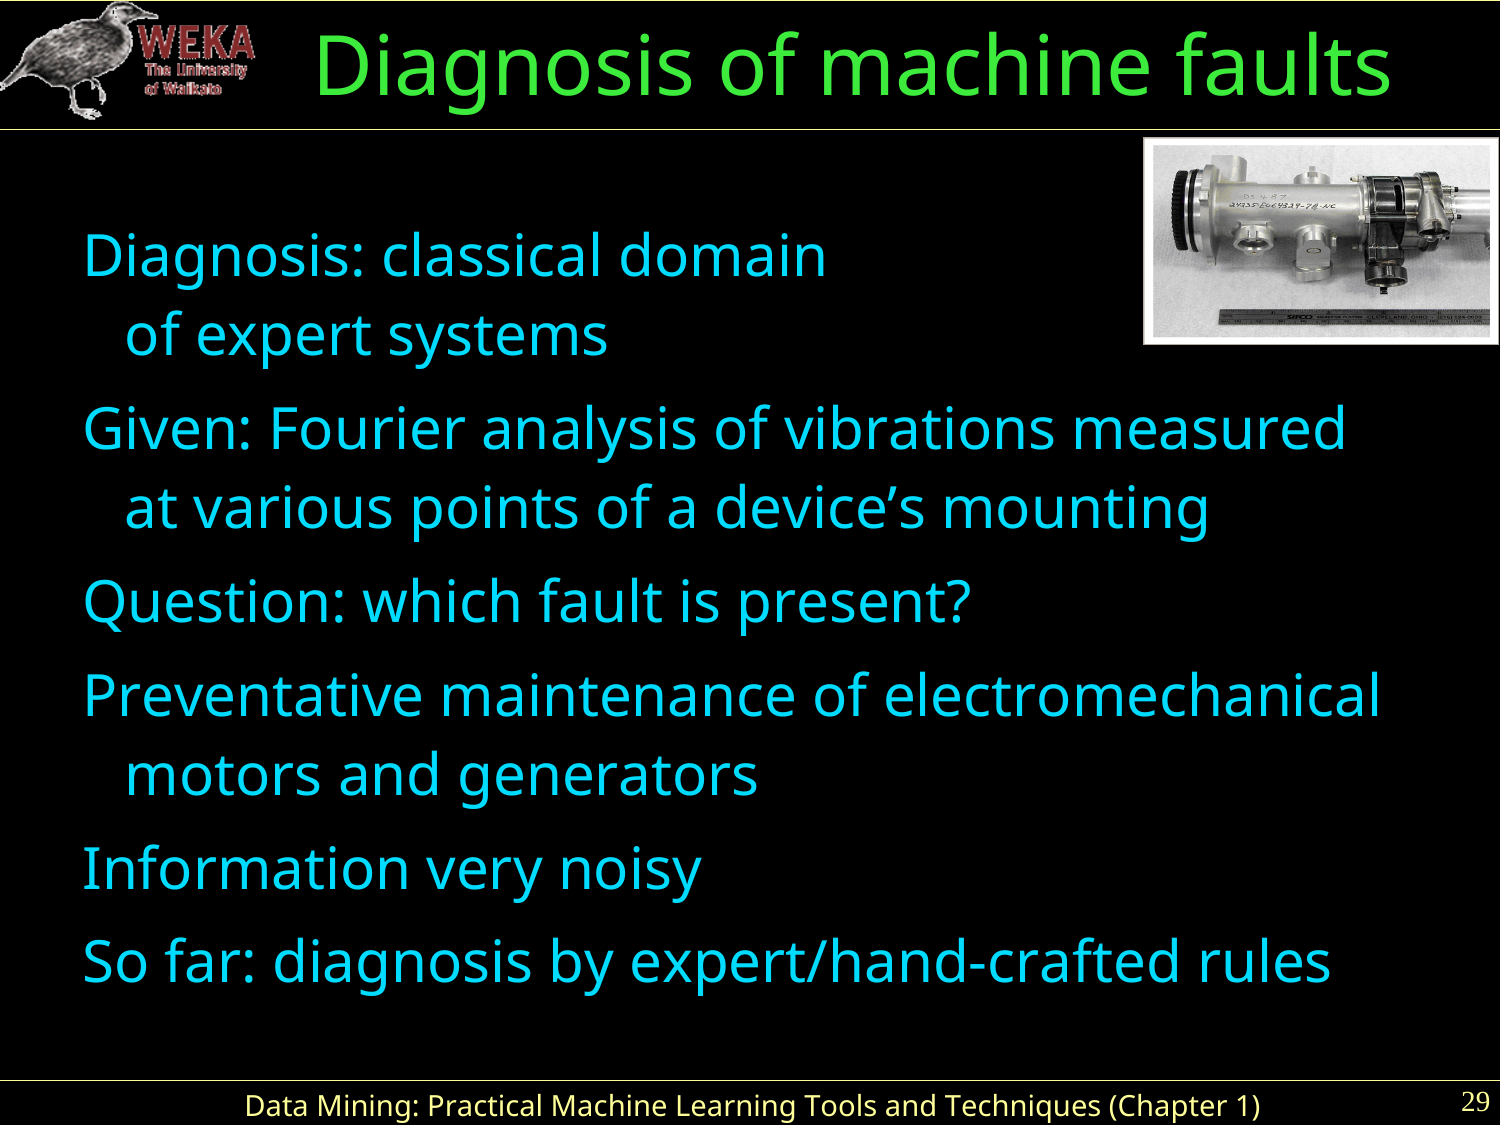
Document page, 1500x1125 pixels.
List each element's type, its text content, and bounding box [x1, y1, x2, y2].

list Diagnosis: classical domain of expert systems Given: Fourier analysis of vibrations measured at various points of a device’s mounting Question: which fault is present? Preventative maintenance of electromechanical motors and generators Information very noisy So far: diagnosis by expert/hand-crafted rules [67, 206, 1418, 1108]
picture [1143, 137, 1499, 345]
title Diagnosis of machine faults [297, 0, 1489, 164]
picture [0, 1, 266, 129]
